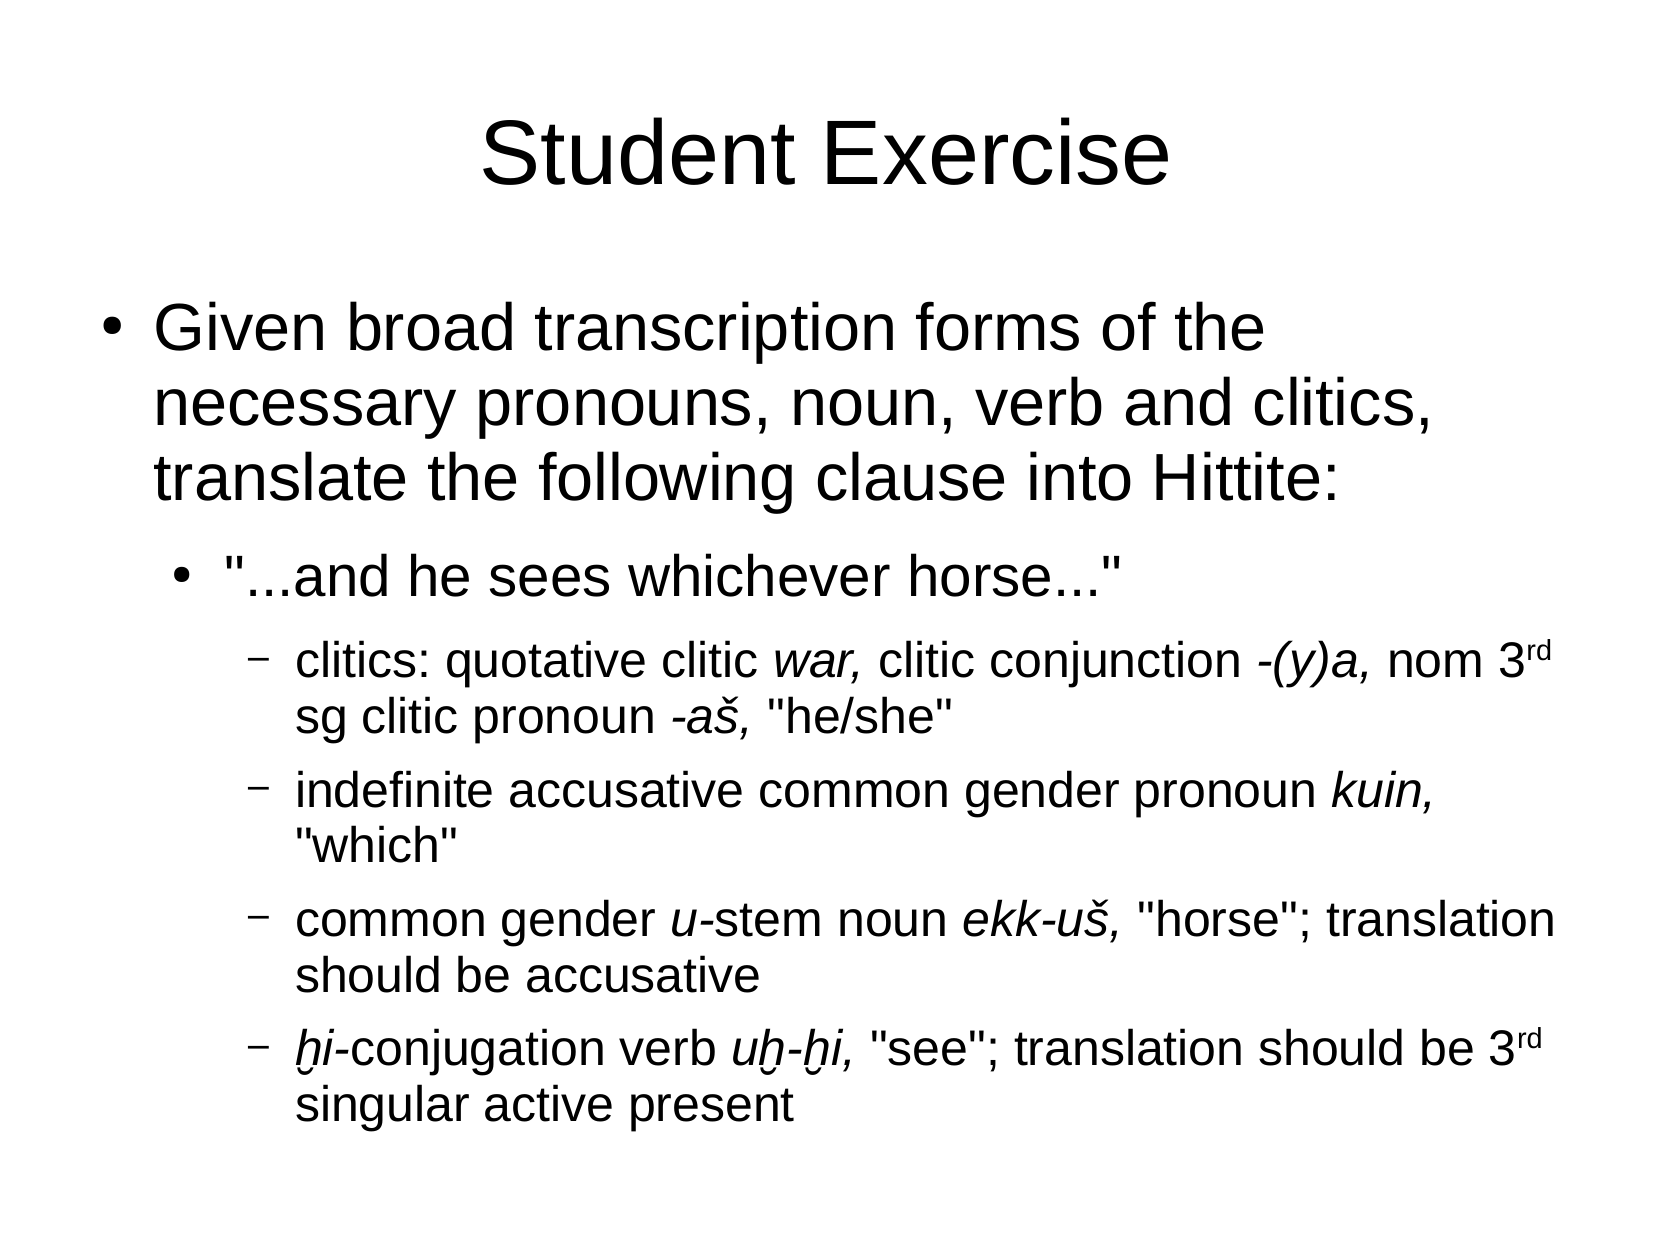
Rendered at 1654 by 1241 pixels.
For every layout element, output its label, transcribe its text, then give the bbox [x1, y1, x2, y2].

title Student Exercise [82, 49, 1571, 257]
list Given broad transcription forms of the necessary pronouns, noun, verb and clitics, translate the following clause into Hittite: "...and he sees whichever horse..." clitics: quotative clitic war, clitic conjunction -(y)a, nom 3rd sg clitic pronoun -aš, "he/she" indefinite accusative common gender pronoun kuin, "which" common gender u-stem noun ekk-uš, "horse"; translation should be accusative ḫi-conjugation verb uḫ-ḫi, "see"; translation should be 3rd singular active present [82, 290, 1571, 1136]
